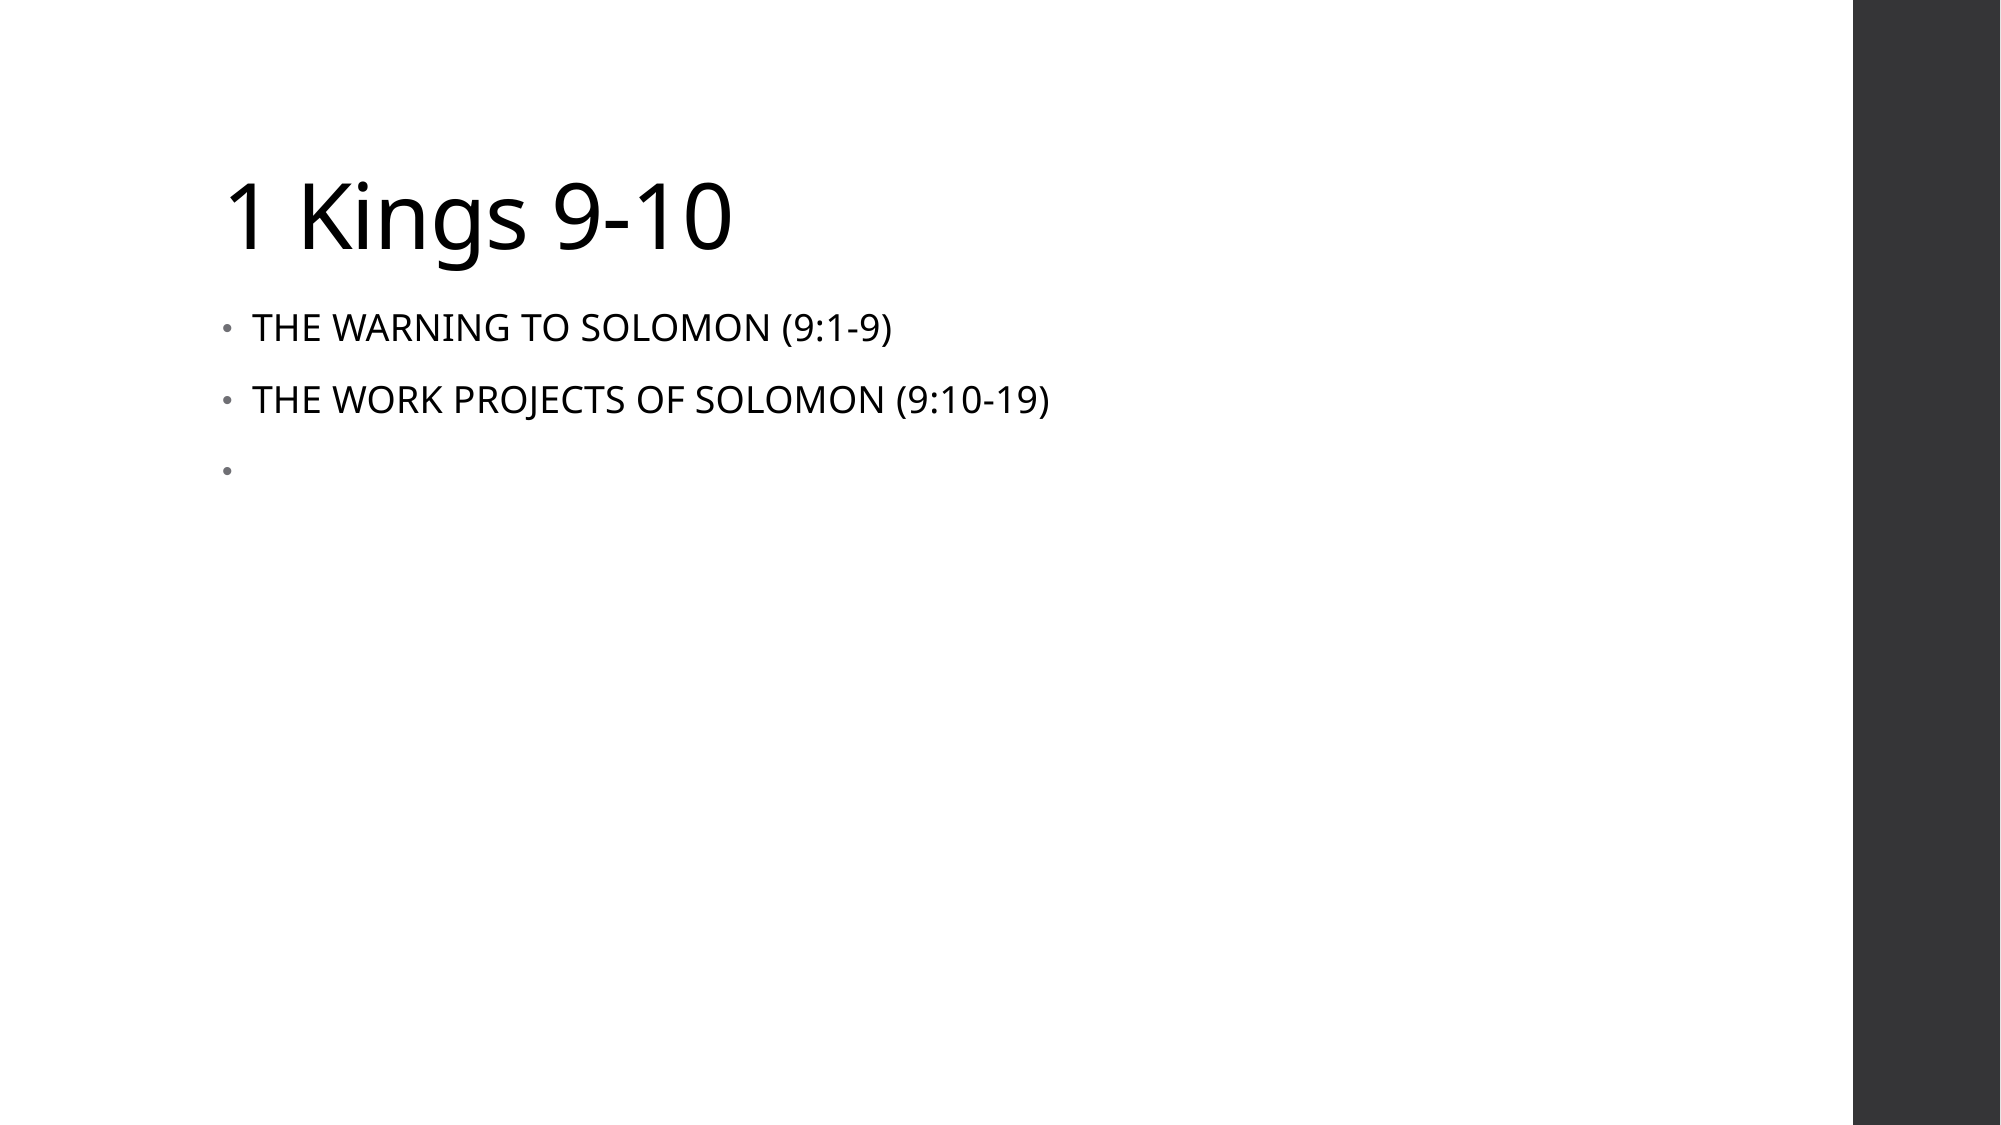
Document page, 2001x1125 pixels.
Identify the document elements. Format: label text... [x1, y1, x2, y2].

title 1 Kings 9-10 [206, 60, 1797, 278]
list THE WARNING TO SOLOMON (9:1-9) THE WORK PROJECTS OF SOLOMON (9:10-19) [206, 299, 1617, 1014]
